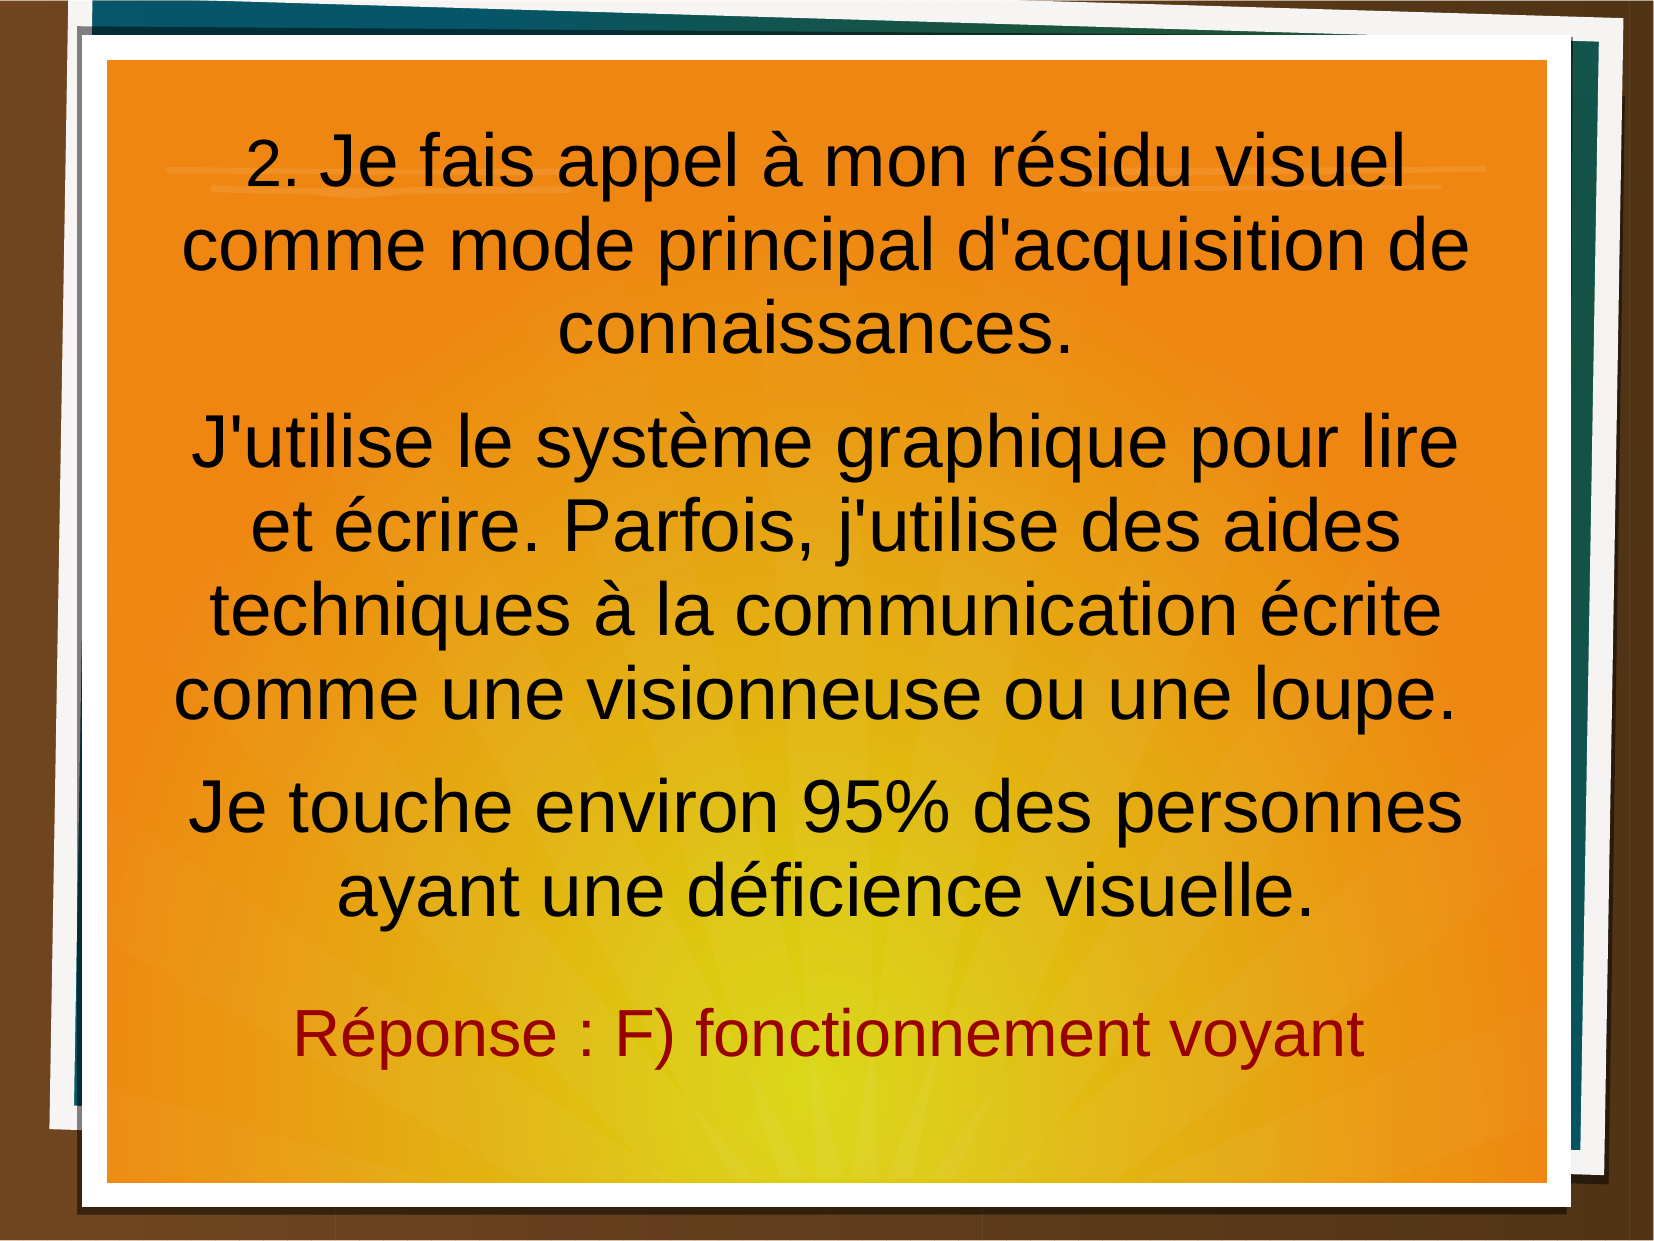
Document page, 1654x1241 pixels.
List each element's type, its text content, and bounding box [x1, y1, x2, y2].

text_box Réponse : F) fonctionnement voyant [224, 996, 1453, 1071]
list 2. Je fais appel à mon résidu visuel comme mode principal d'acquisition de connaissances. J'utilise le système graphique pour lire et écrire. Parfois, j'utilise des aides techniques à la communication écrite comme une visionneuse ou une loupe. Je touche environ 95% des personnes ayant une déficience visuelle. [153, 118, 1501, 981]
